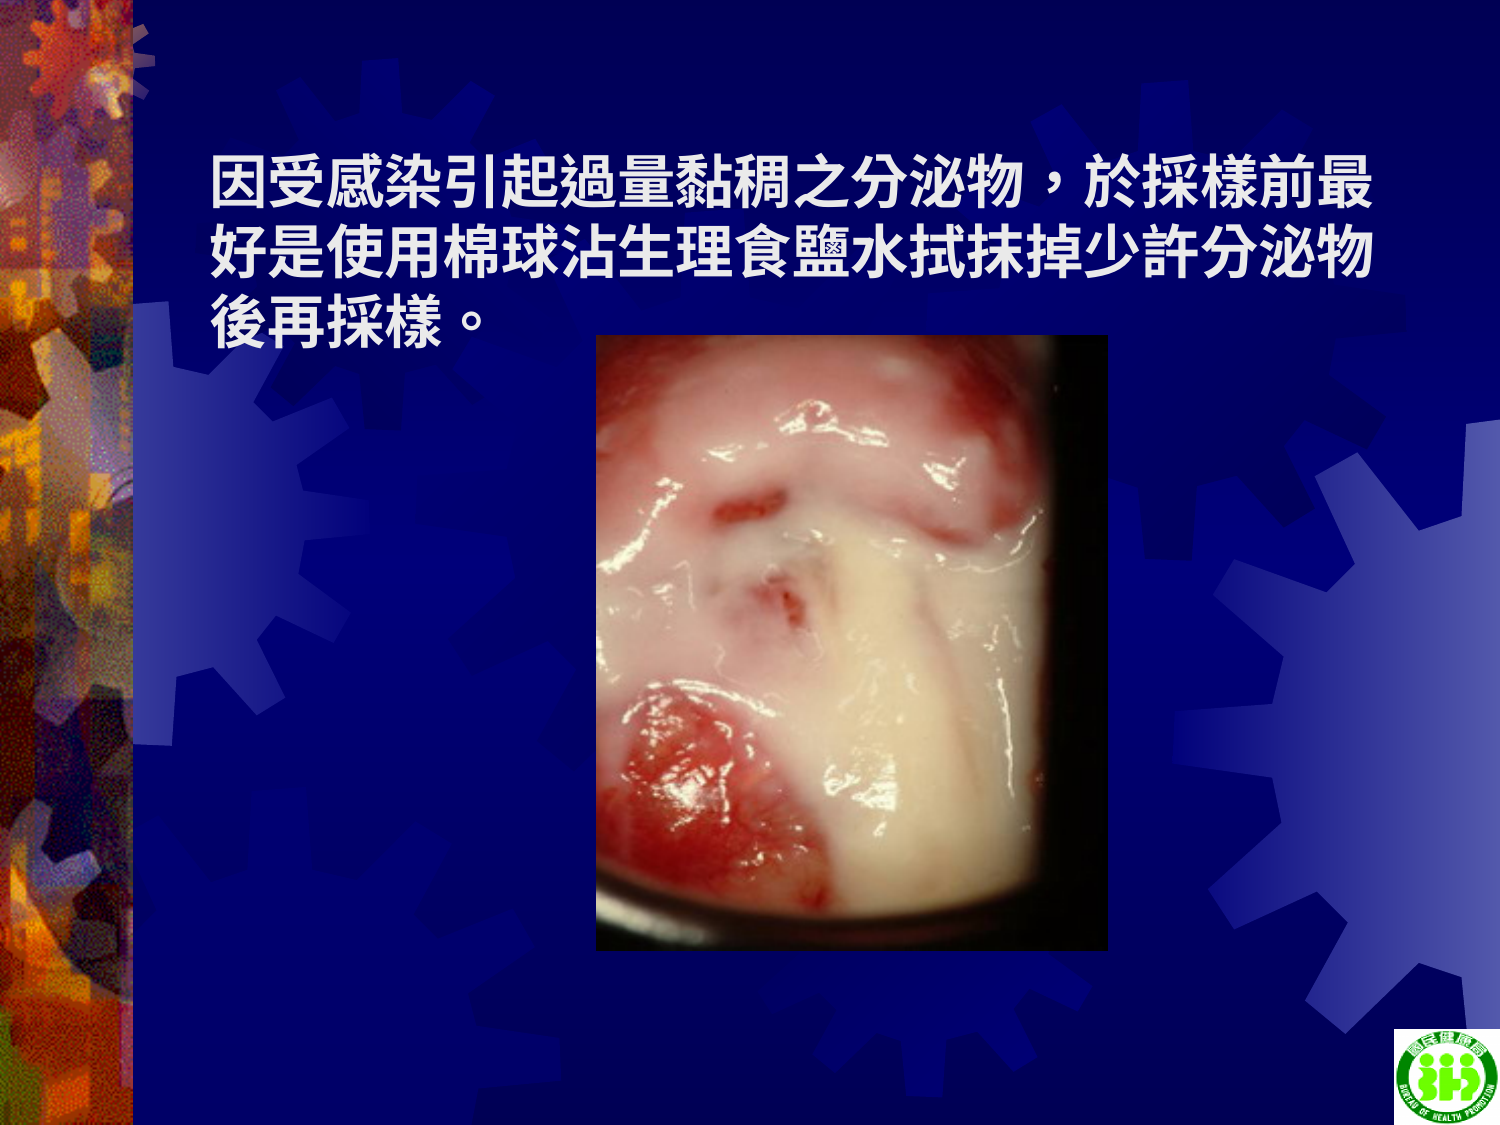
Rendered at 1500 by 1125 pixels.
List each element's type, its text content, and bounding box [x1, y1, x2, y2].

picture [596, 335, 1108, 951]
text_box 因受感染引起過量黏稠之分泌物，於採樣前最好是使用棉球沾生理食鹽水拭抹掉少許分泌物後再採樣。 [194, 137, 1408, 363]
